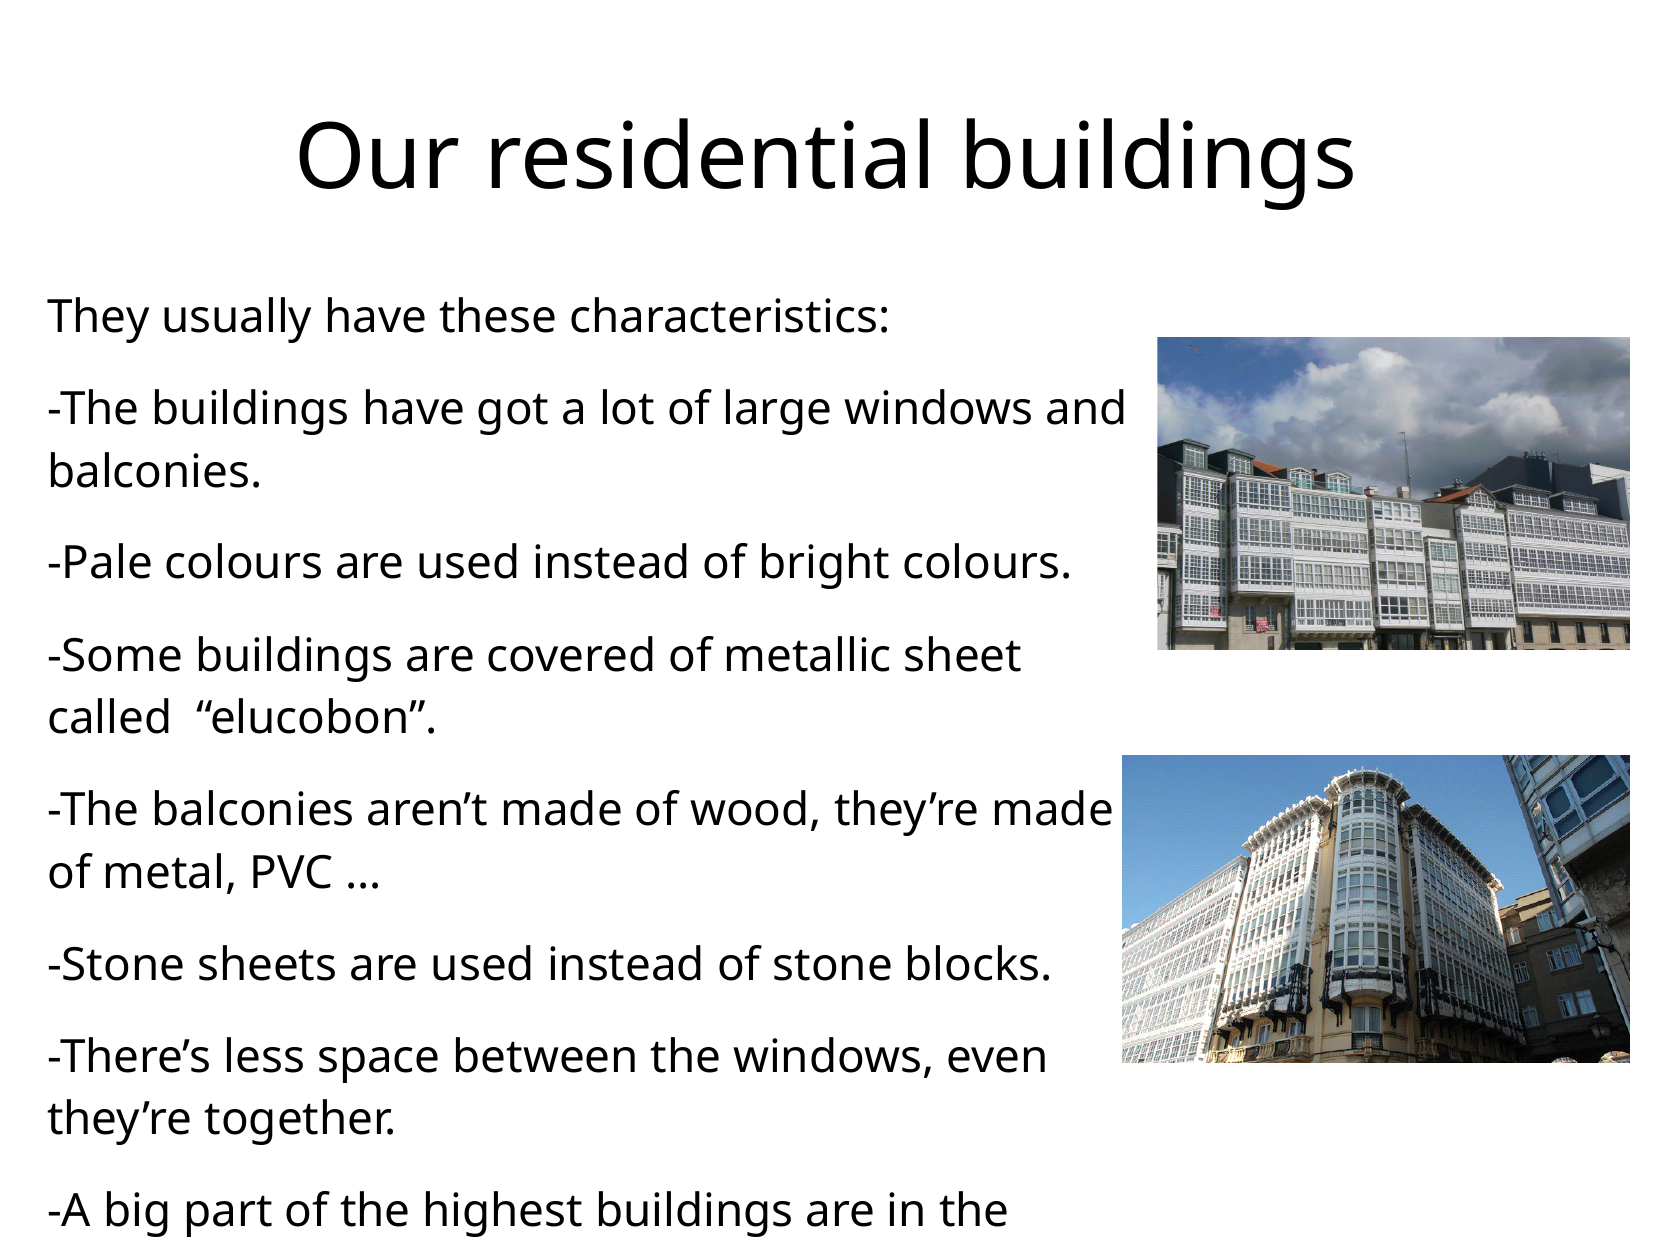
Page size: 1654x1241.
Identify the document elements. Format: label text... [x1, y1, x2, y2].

list They usually have these characteristics: -The buildings have got a lot of large windows and balconies. -Pale colours are used instead of bright colours. -Some buildings are covered of metallic sheet called “elucobon”. -The balconies aren’t made of wood, they’re made of metal, PVC … -Stone sheets are used instead of stone blocks. -There’s less space between the windows, even they’re together. -A big part of the highest buildings are in the principal streets. [47, 283, 1134, 1209]
picture [1157, 337, 1630, 650]
title Our residential buildings [82, 49, 1571, 257]
picture [1122, 755, 1630, 1063]
